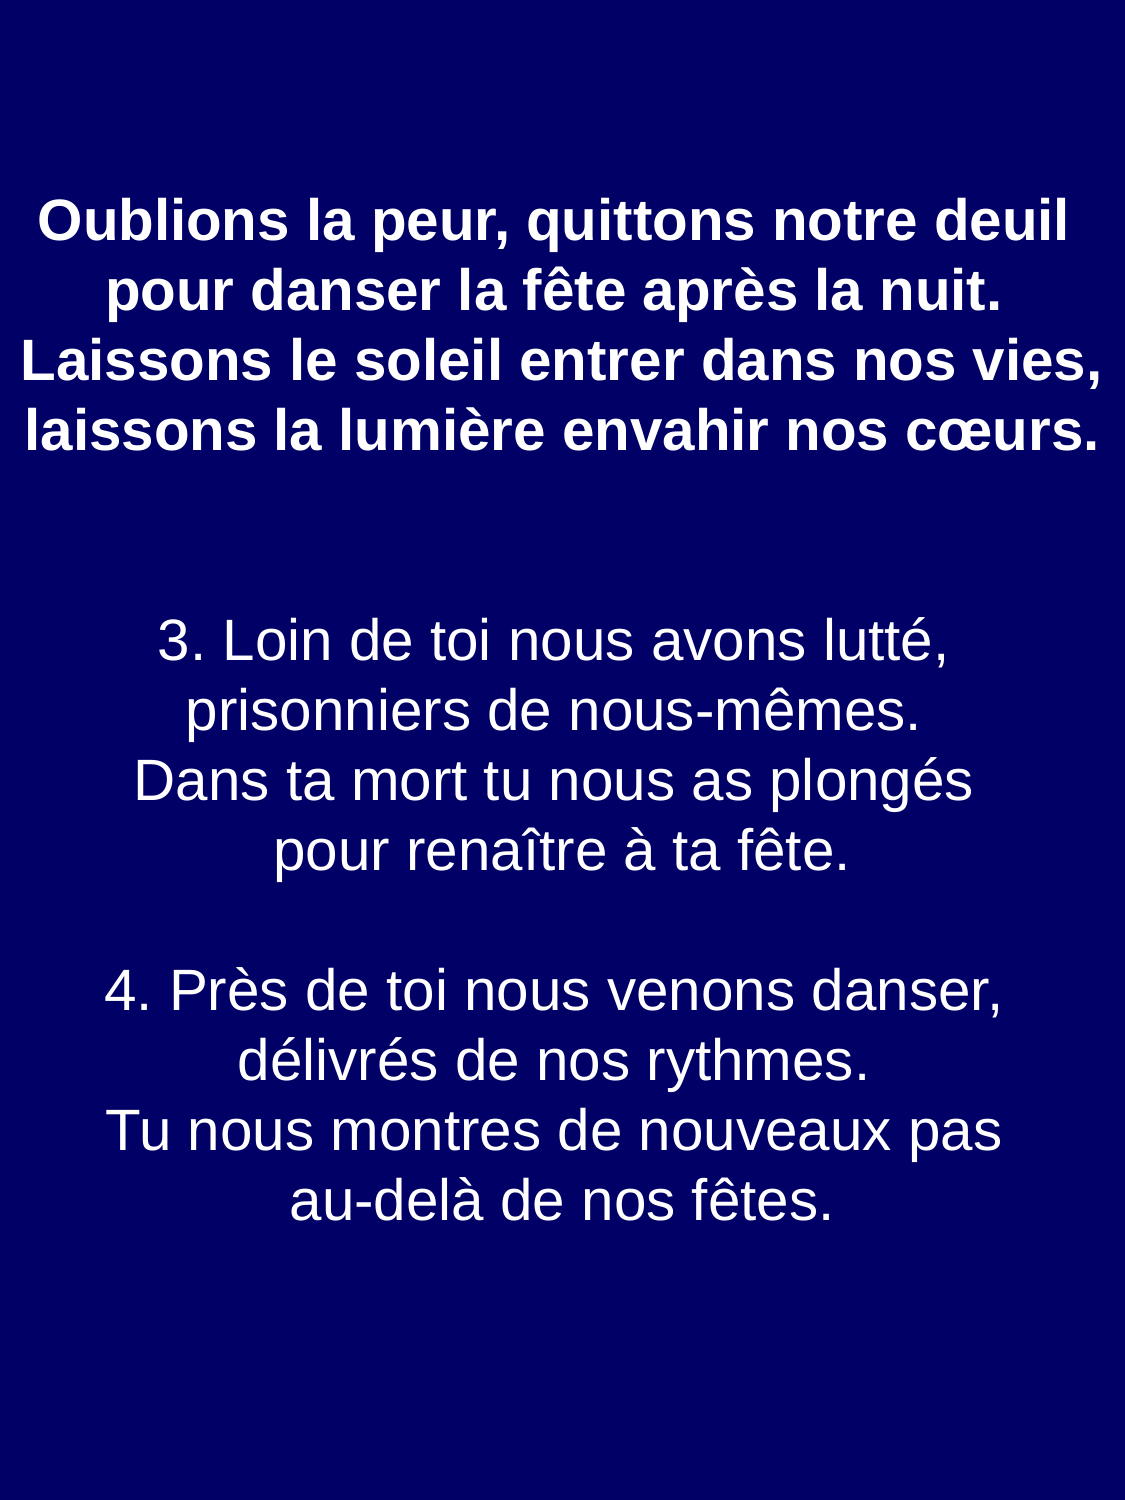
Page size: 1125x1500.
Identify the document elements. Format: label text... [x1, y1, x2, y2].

text_box Oublions la peur, quittons notre deuil pour danser la fête après la nuit. Laissons le soleil entrer dans nos vies, laissons la lumière envahir nos cœurs. 3. Loin de toi nous avons lutté, prisonniers de nous-mêmes. Dans ta mort tu nous as plongés pour renaître à ta fête. 4. Près de toi nous venons danser, délivrés de nos rythmes. Tu nous montres de nouveaux pas au-delà de nos fêtes. [0, 129, 1125, 1255]
